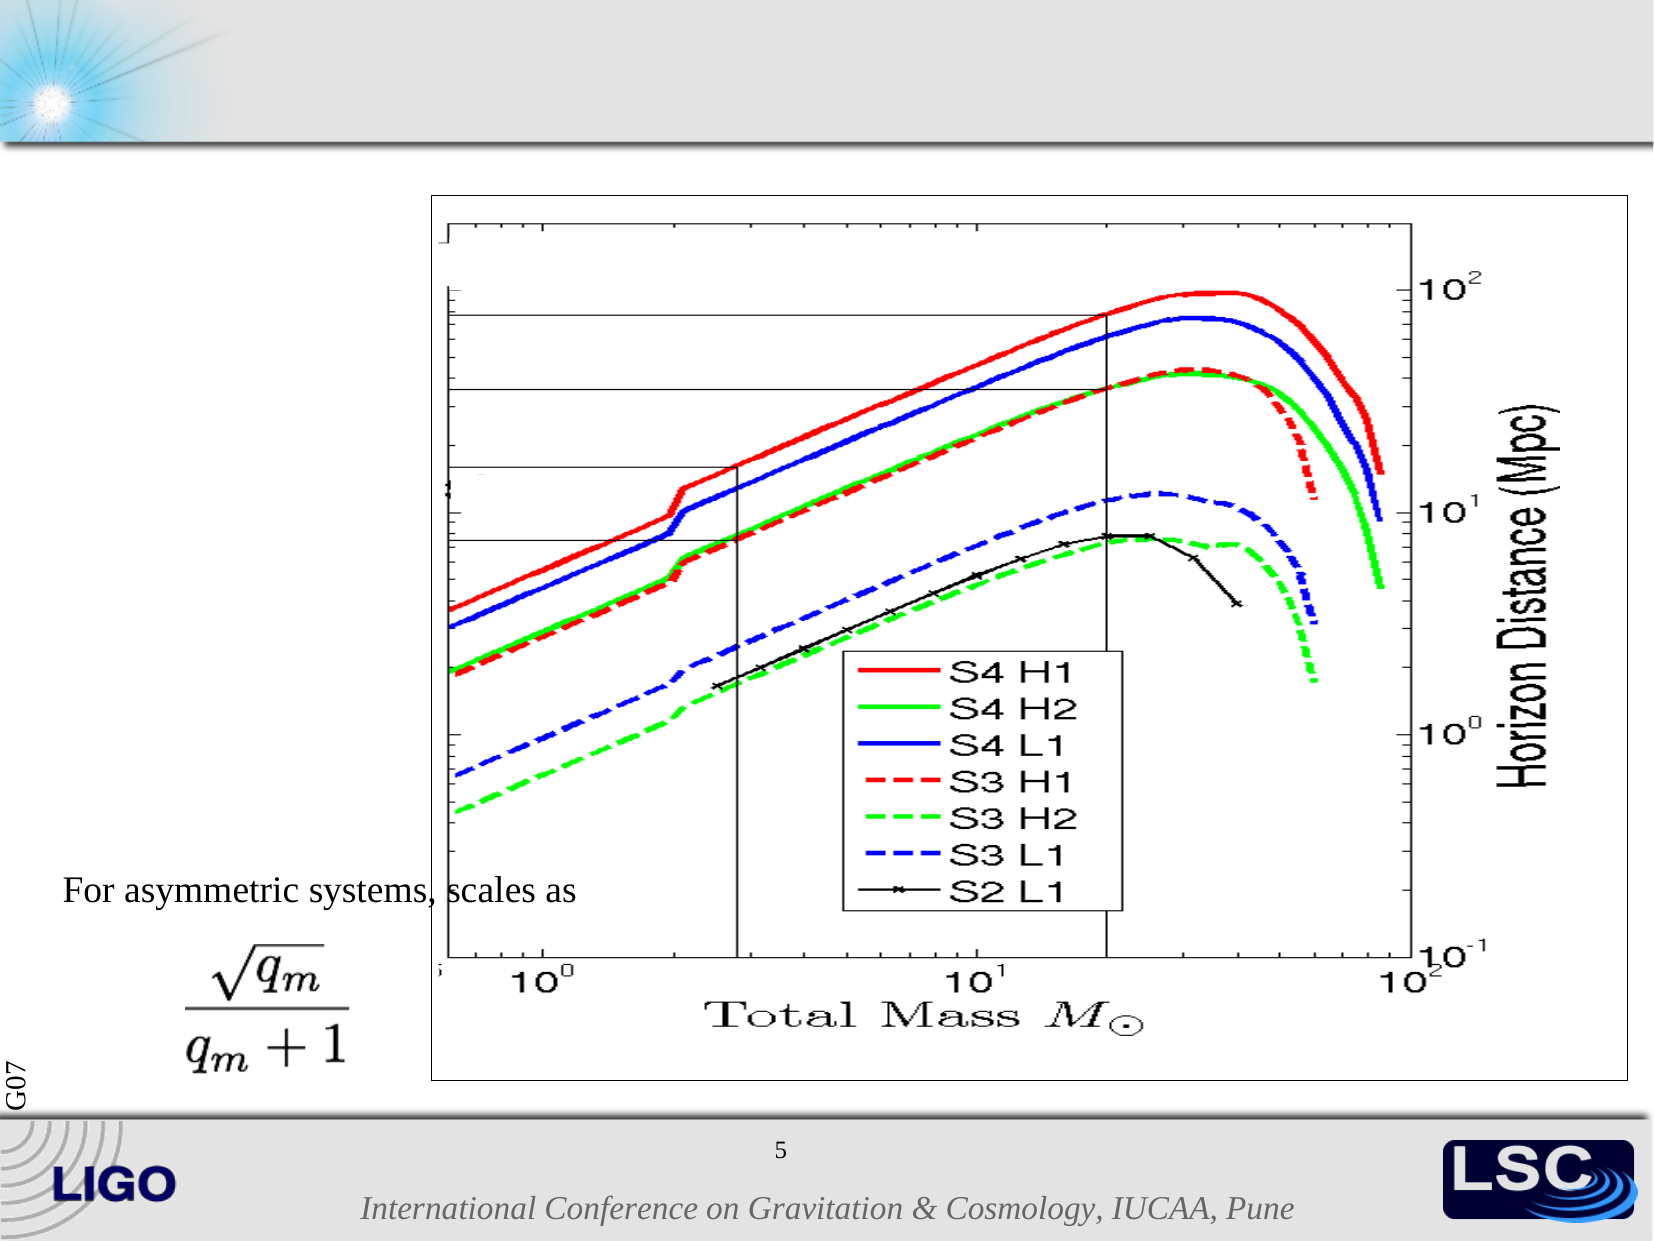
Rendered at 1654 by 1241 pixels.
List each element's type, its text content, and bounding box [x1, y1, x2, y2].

picture [0, 0, 1654, 1241]
text_box [568, 103, 1258, 159]
text_box [0, 195, 1628, 1081]
text_box For asymmetric systems, scales as [62, 868, 578, 911]
